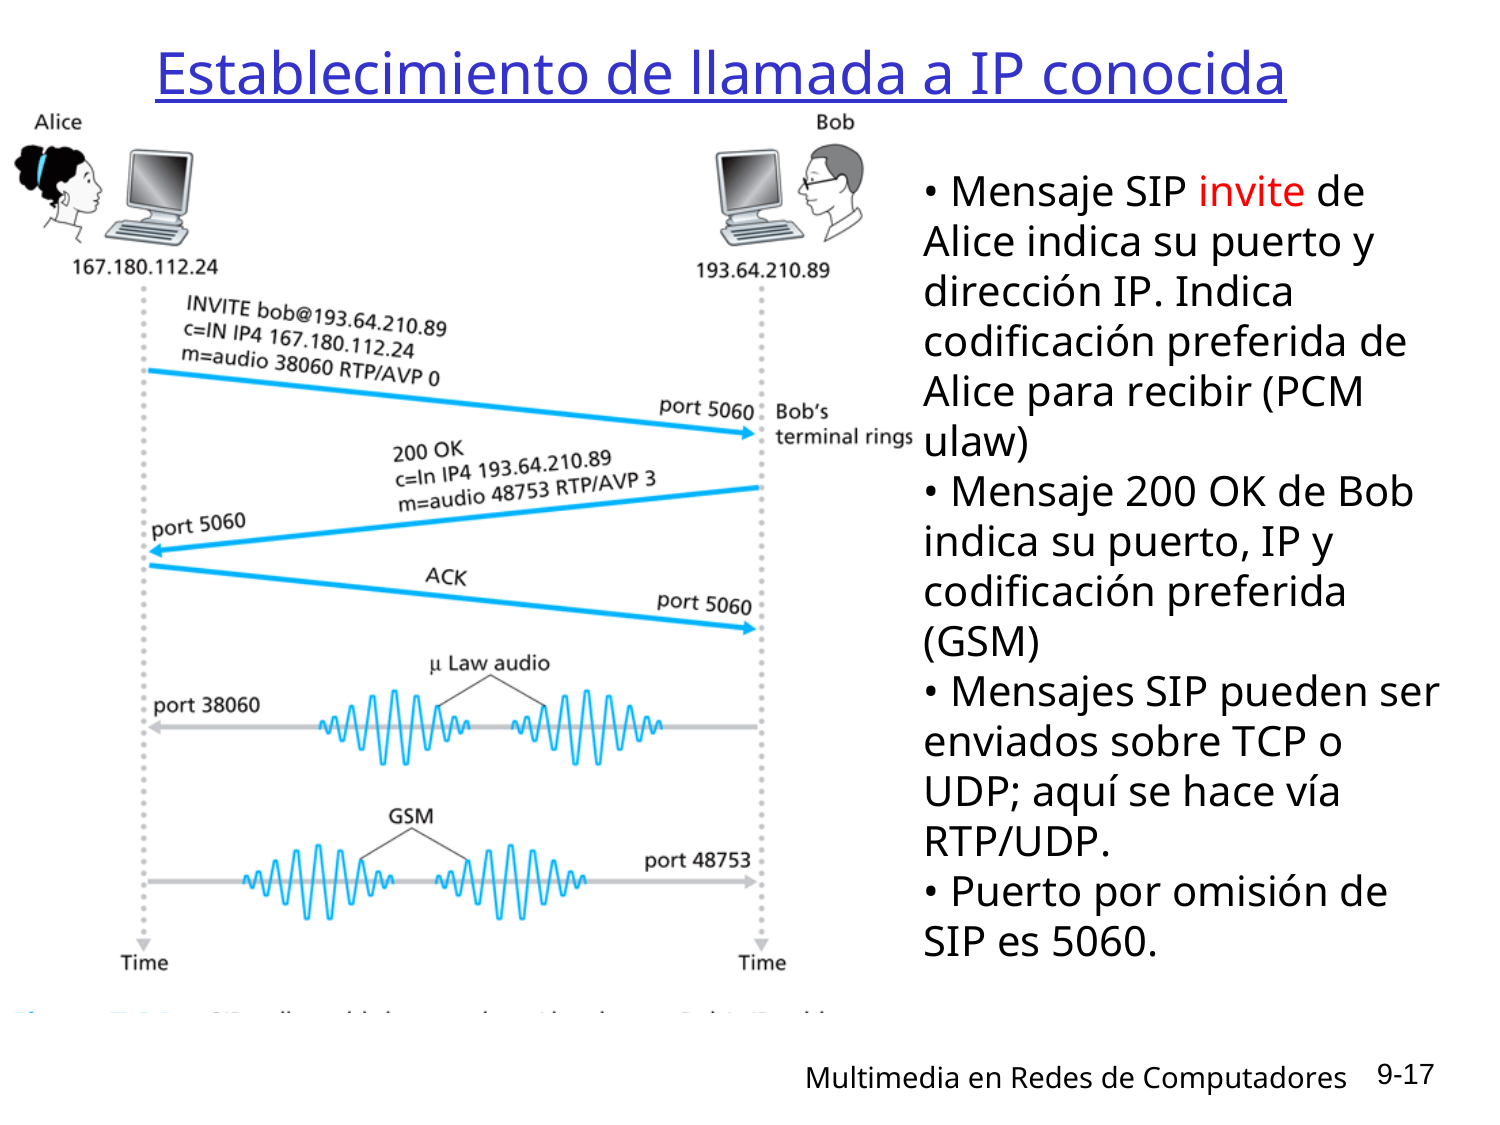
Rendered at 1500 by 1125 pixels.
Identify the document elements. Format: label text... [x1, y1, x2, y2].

picture [13, 112, 913, 1013]
text_box Mensaje SIP invite de Alice indica su puerto y dirección IP. Indica codificación preferida de Alice para recibir (PCM ulaw) Mensaje 200 OK de Bob indica su puerto, IP y codificación preferida (GSM) Mensajes SIP pueden ser enviados sobre TCP o UDP; aquí se hace vía RTP/UDP. Puerto por omisión de SIP es 5060. [909, 157, 1465, 974]
title Establecimiento de llamada a IP conocida [83, 0, 1359, 143]
